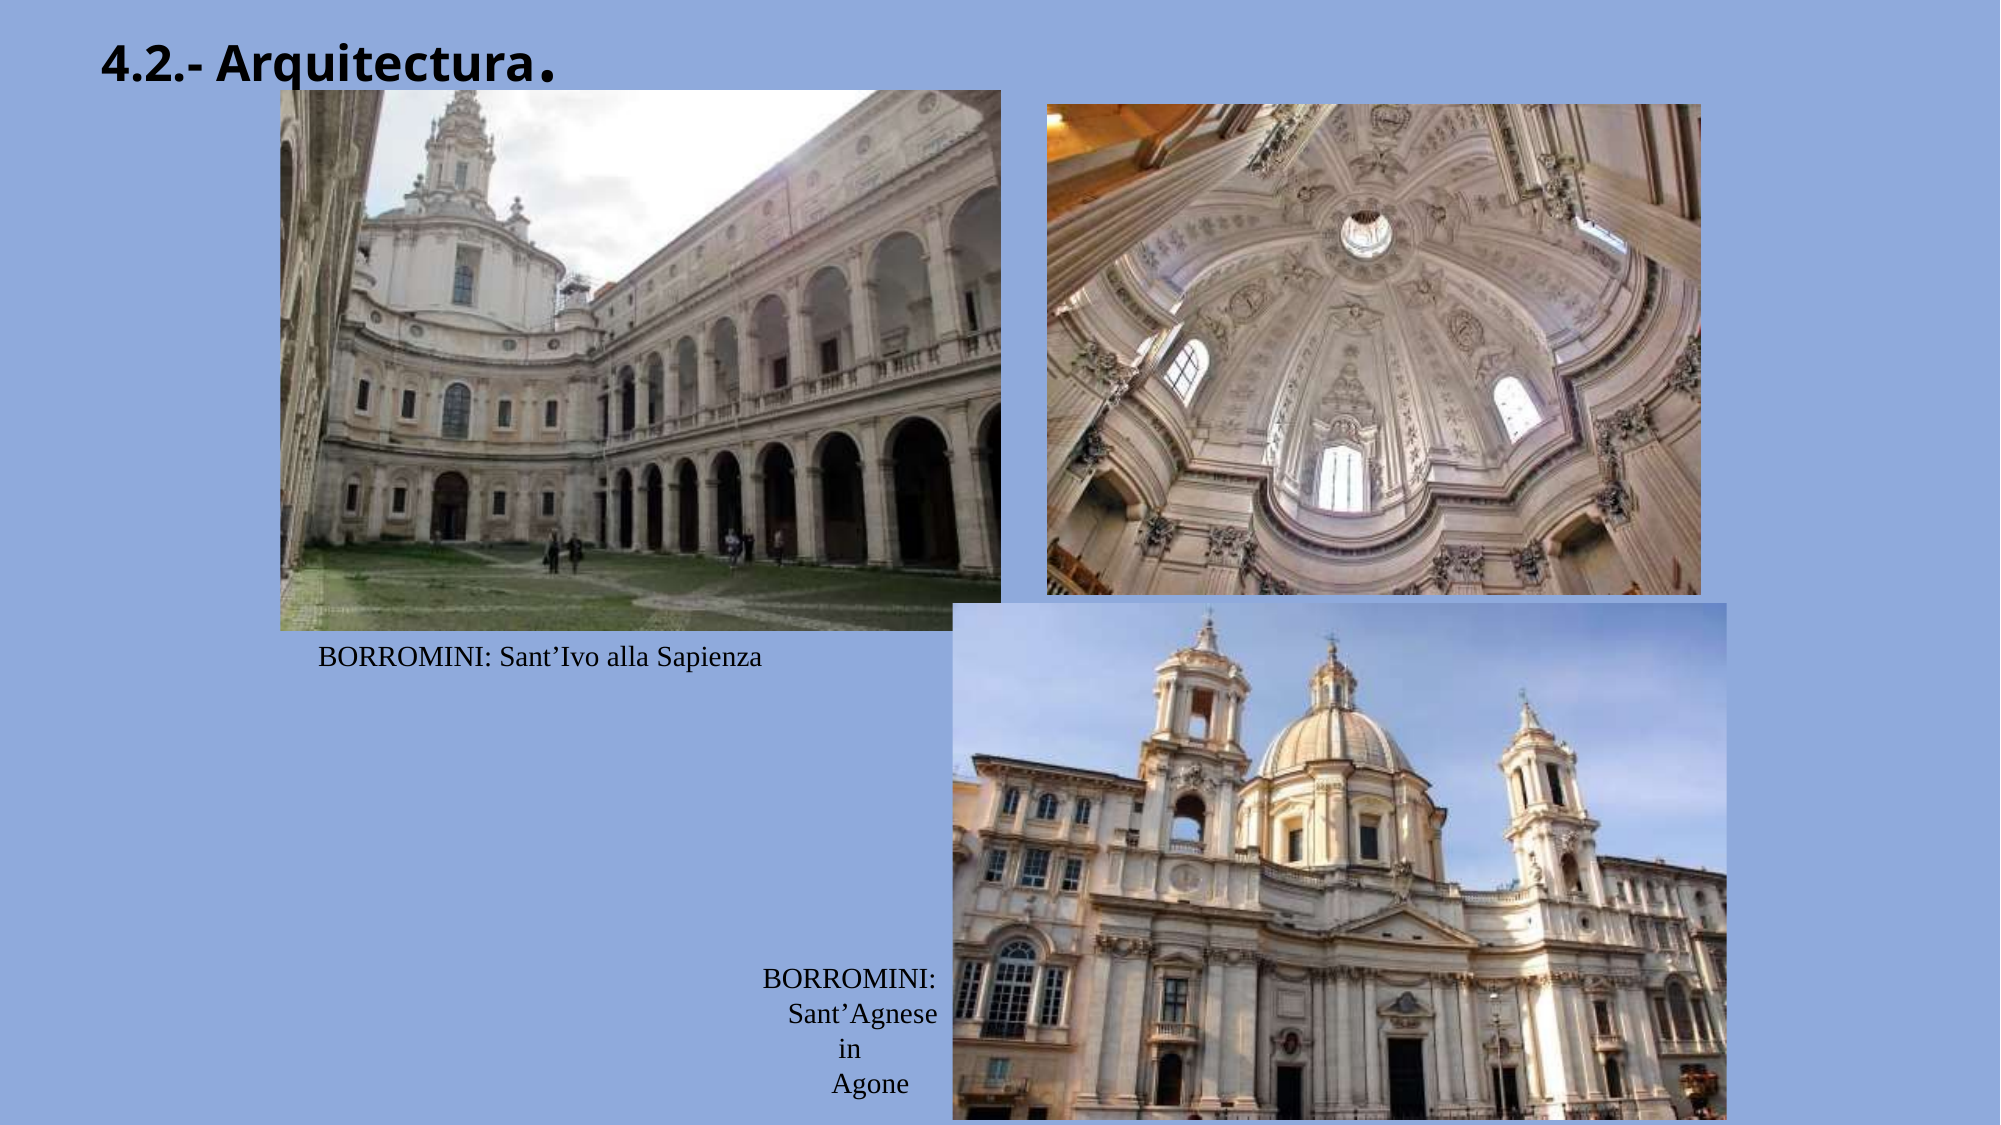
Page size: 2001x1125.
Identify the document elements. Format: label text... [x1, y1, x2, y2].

text_box [280, 90, 1727, 1120]
text_box BORROMINI: Sant’Agnese in Agone [760, 956, 940, 1067]
text_box [1047, 104, 1701, 595]
text_box BORROMINI: Sant’Ivo alla Sapienza [316, 634, 766, 673]
title 4.2.- Arquitectura. [99, 0, 1182, 100]
